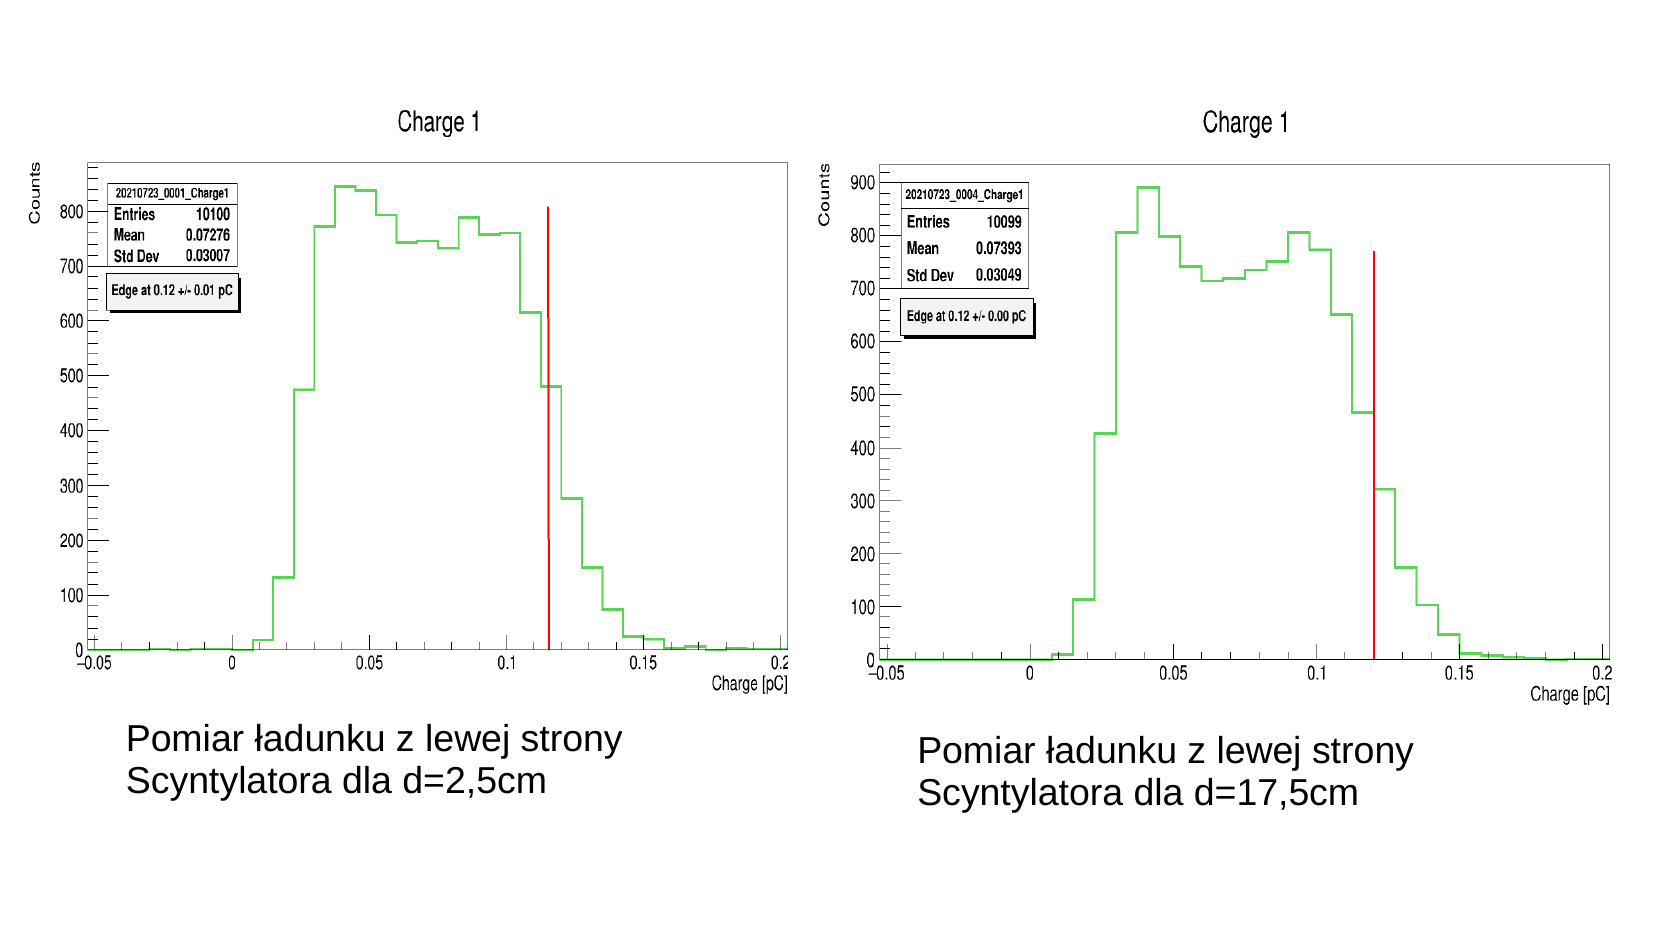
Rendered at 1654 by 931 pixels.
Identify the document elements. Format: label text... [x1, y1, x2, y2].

picture [0, 103, 1654, 721]
text_box Pomiar ładunku z lewej strony Scyntylatora dla d=17,5cm [902, 721, 1430, 821]
text_box Pomiar ładunku z lewej strony Scyntylatora dla d=2,5cm [111, 709, 638, 809]
